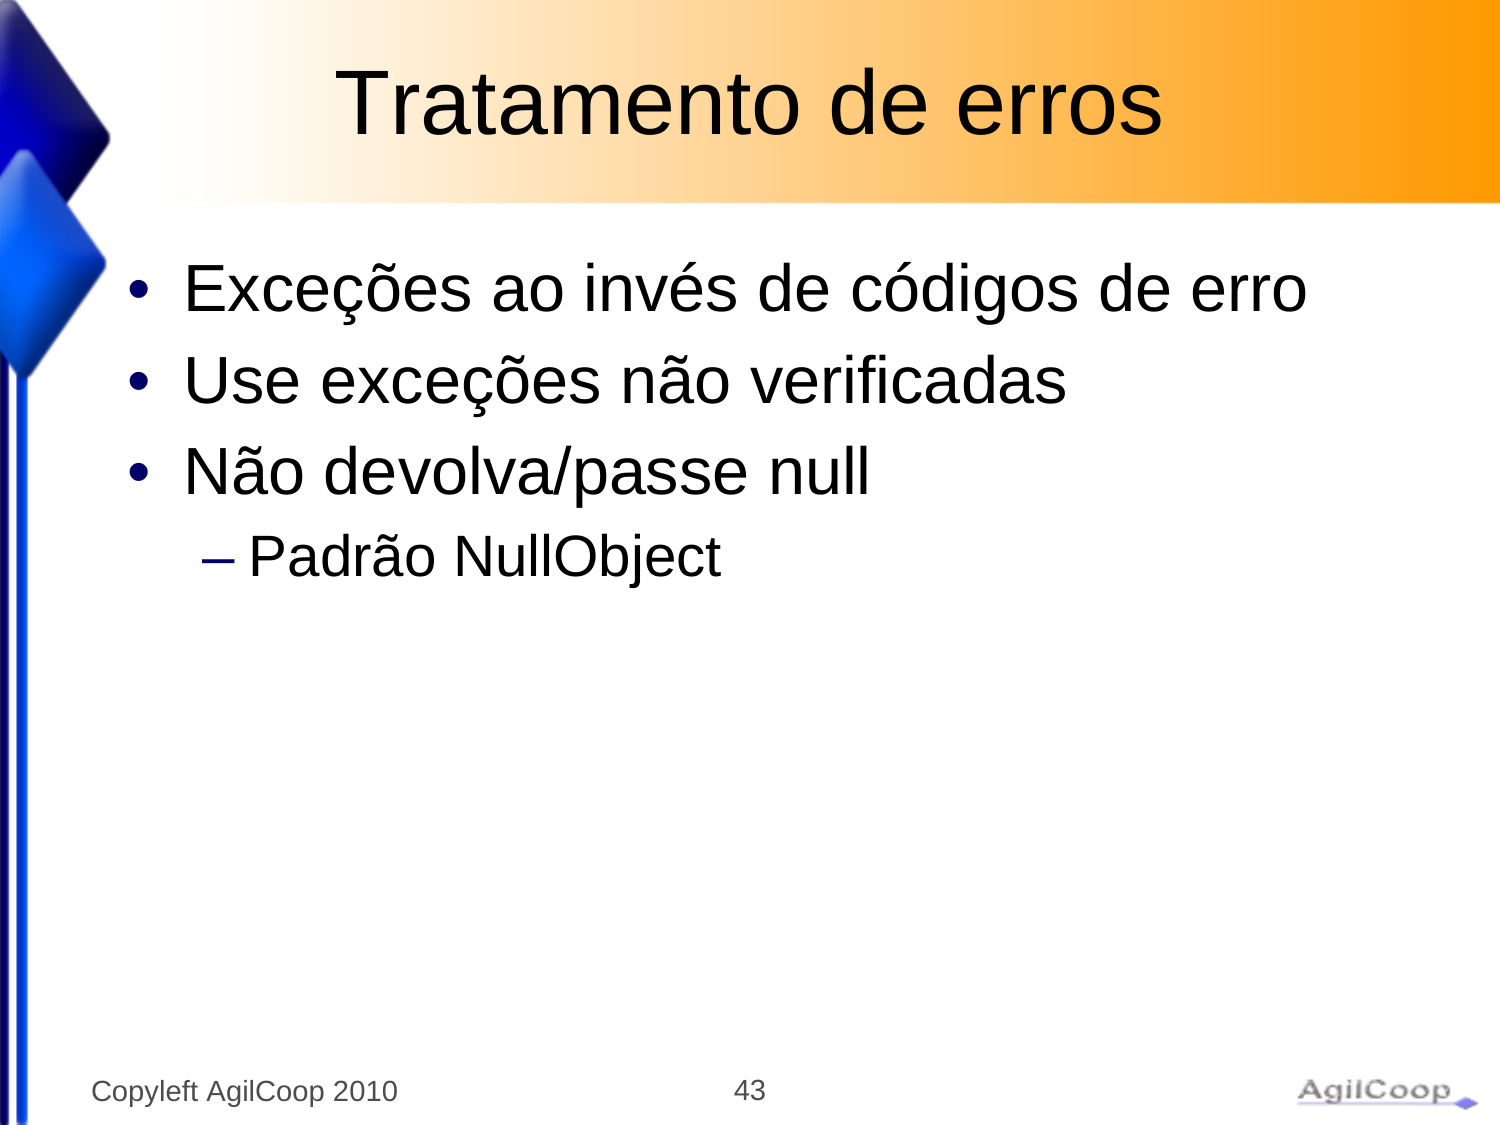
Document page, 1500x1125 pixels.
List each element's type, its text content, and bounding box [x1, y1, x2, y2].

title Tratamento de erros [75, 8, 1426, 197]
list Exceções ao invés de códigos de erro Use exceções não verificadas Não devolva/passe null Padrão NullObject [112, 243, 1426, 1006]
picture [0, 0, 1500, 1125]
